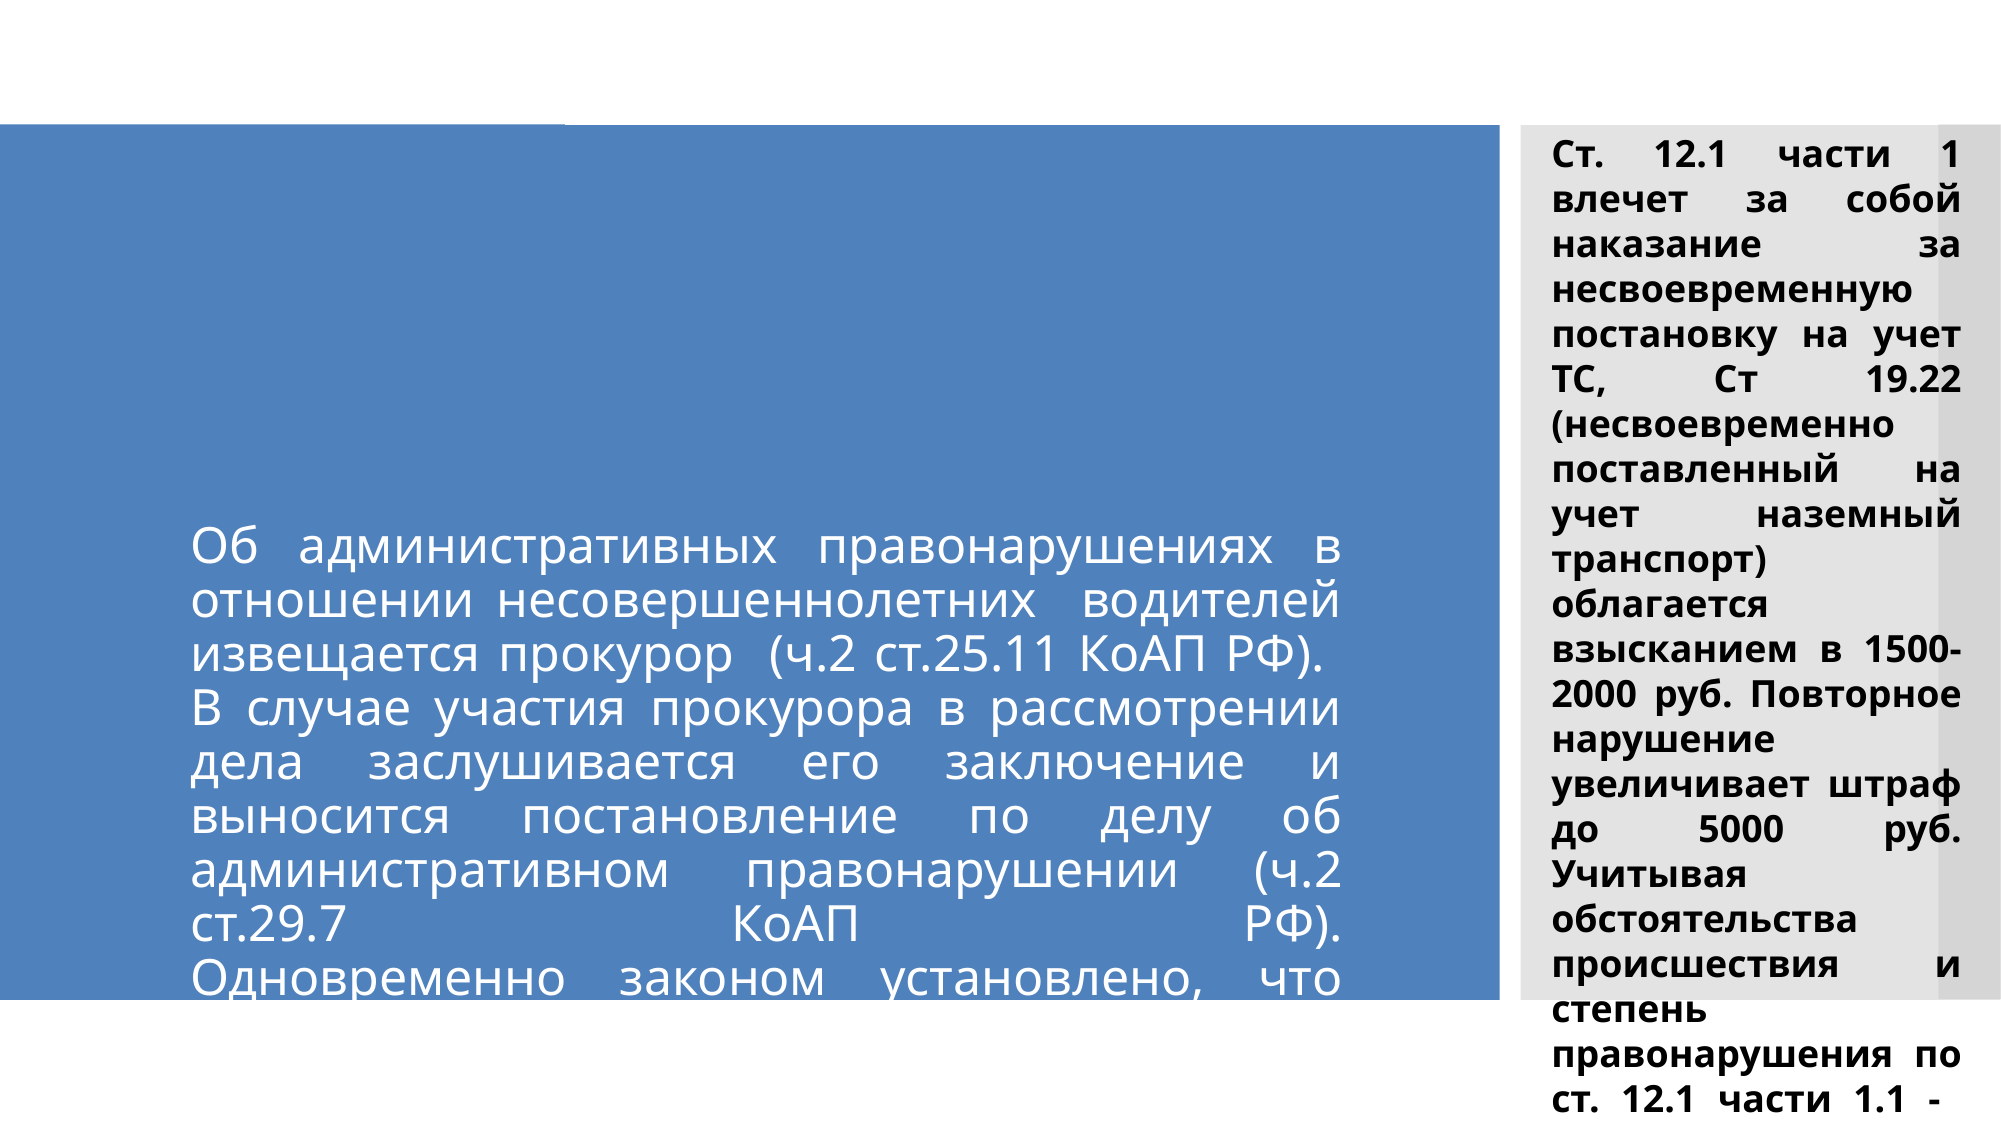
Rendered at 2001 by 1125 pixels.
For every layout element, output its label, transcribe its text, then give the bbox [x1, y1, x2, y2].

title Об административных правонарушениях в отношении несовершеннолетних водителей извещается прокурор (ч.2 ст.25.11 КоАП РФ). В случае участия прокурора в рассмотрении дела заслушивается его заключение и выносится постановление по делу об административном правонарушении (ч.2 ст.29.7 КоАП РФ). Одновременно законом установлено, что дело об административном правонарушении в области дорожного движения может быть рассмотрено КОМИССИЕЙ ПО ДЕЛАМ НЕСОВЕРШЕННОЛЕТНИХ и защите их прав. Комиссия уполномочена назначать административные наказания иного вида или размера либо применять иные меры воздействия в соответствии с законодательством РФ (п.1 ч.2 ст.29.9 КоАП РФ) [175, 513, 1358, 1002]
text_box Ст. 12.1 части 1 влечет за собой наказание за несвоевременную постановку на учет ТС, Ст 19.22 (несвоевременно поставленный на учет наземный транспорт) облагается взысканием в 1500-2000 руб. Повторное нарушение увеличивает штраф до 5000 руб. Учитывая обстоятельства происшествия и степень правонарушения по ст. 12.1 части 1.1 - лишение прав от 1 до 3 месяцев. [1536, 123, 1977, 1125]
